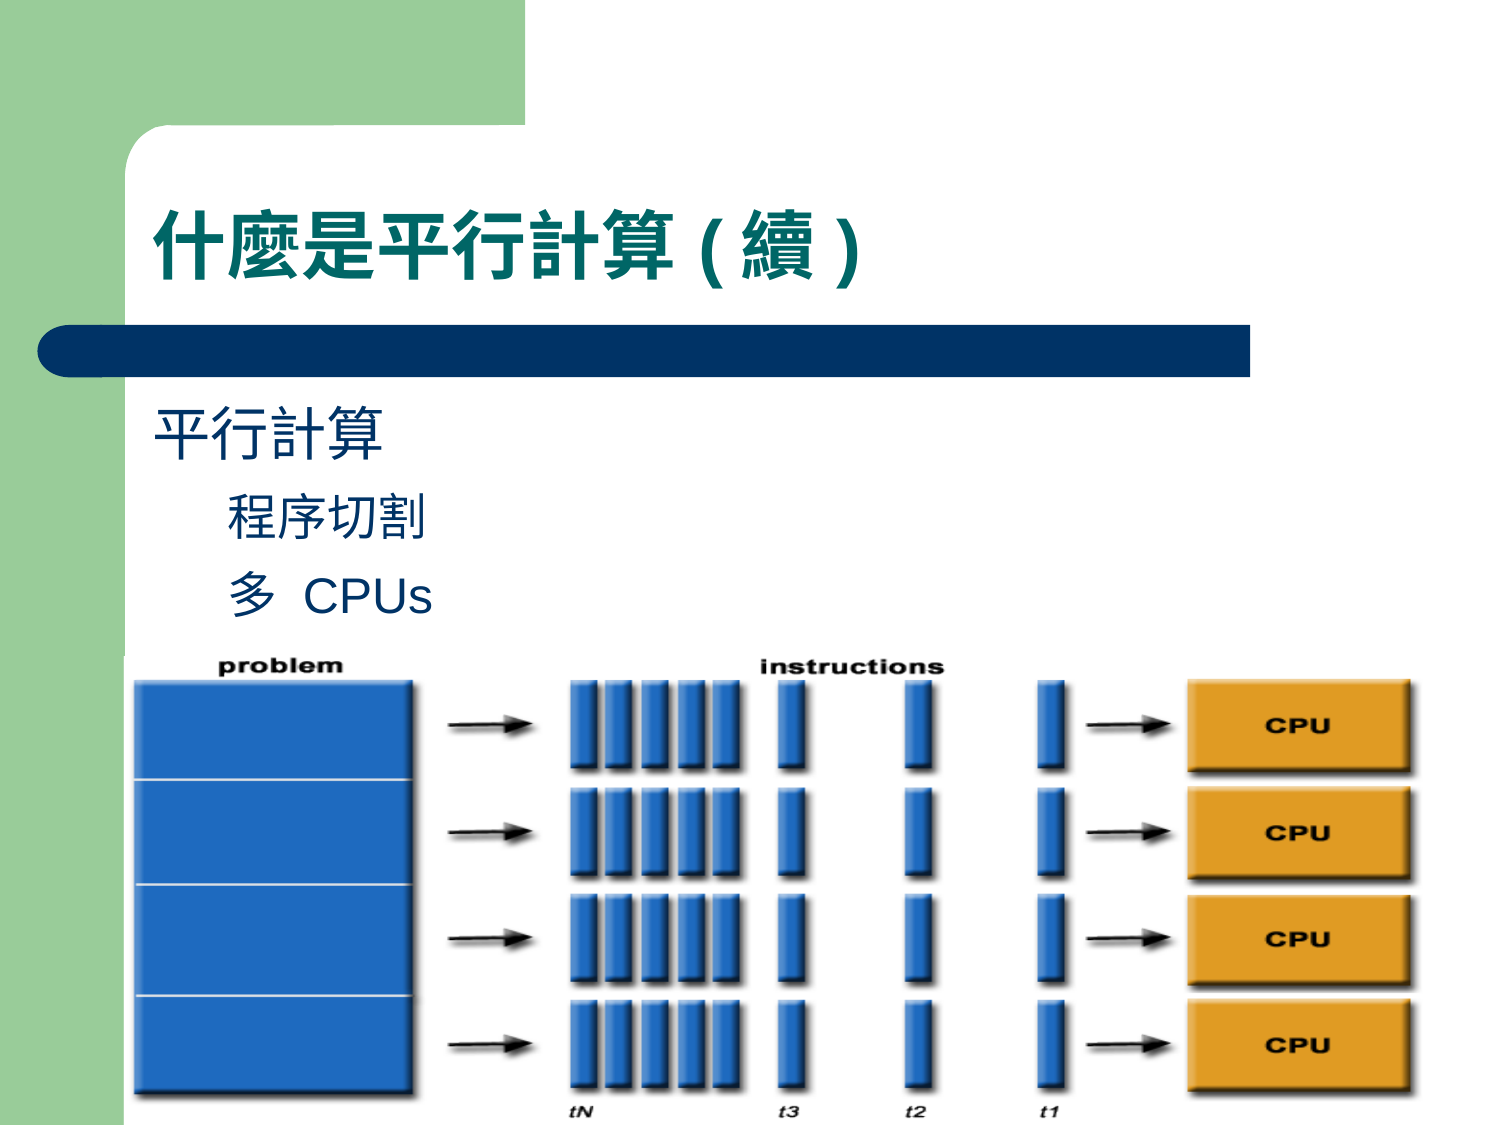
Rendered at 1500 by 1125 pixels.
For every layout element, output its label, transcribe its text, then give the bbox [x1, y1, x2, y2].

list 平行計算 程序切割 多 CPUs [137, 387, 1400, 599]
title 什麼是平行計算(續) [136, 136, 1414, 301]
picture [123, 656, 1436, 1125]
